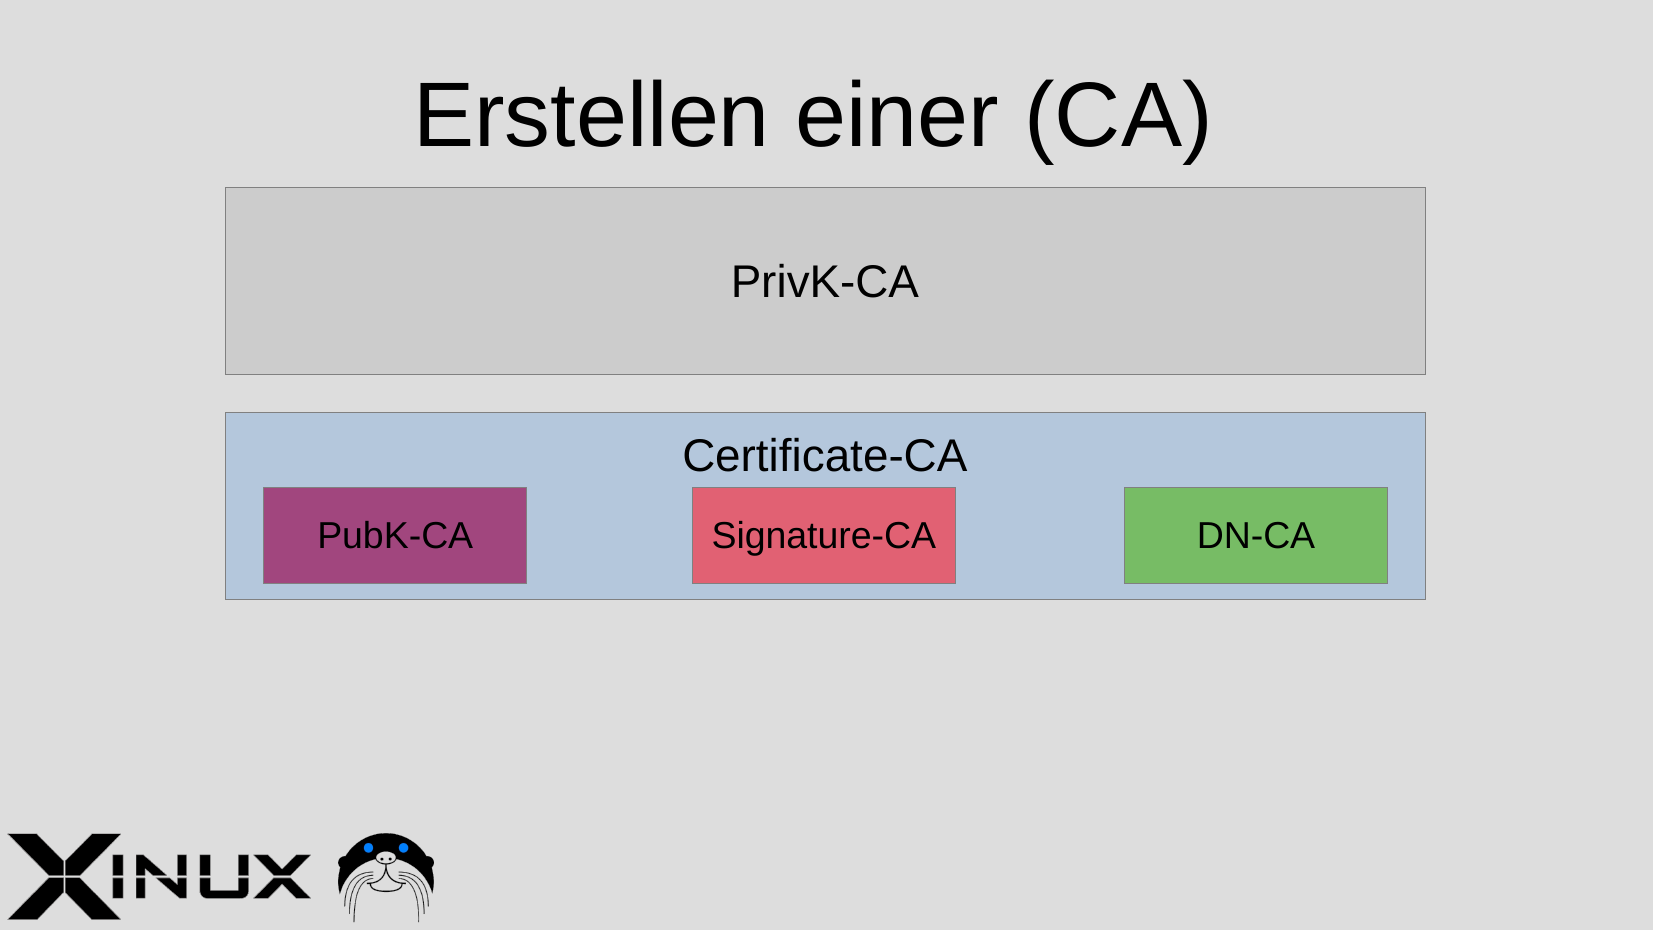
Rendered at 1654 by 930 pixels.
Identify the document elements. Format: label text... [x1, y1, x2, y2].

title Erstellen einer (CA) [82, 37, 1571, 193]
text_box Certificate-CA [225, 412, 1426, 600]
text_box DN-CA [1124, 487, 1388, 584]
text_box Signature-CA [692, 487, 956, 584]
text_box PubK-CA [263, 487, 527, 584]
picture [0, 824, 440, 929]
text_box PrivK-CA [225, 187, 1426, 375]
